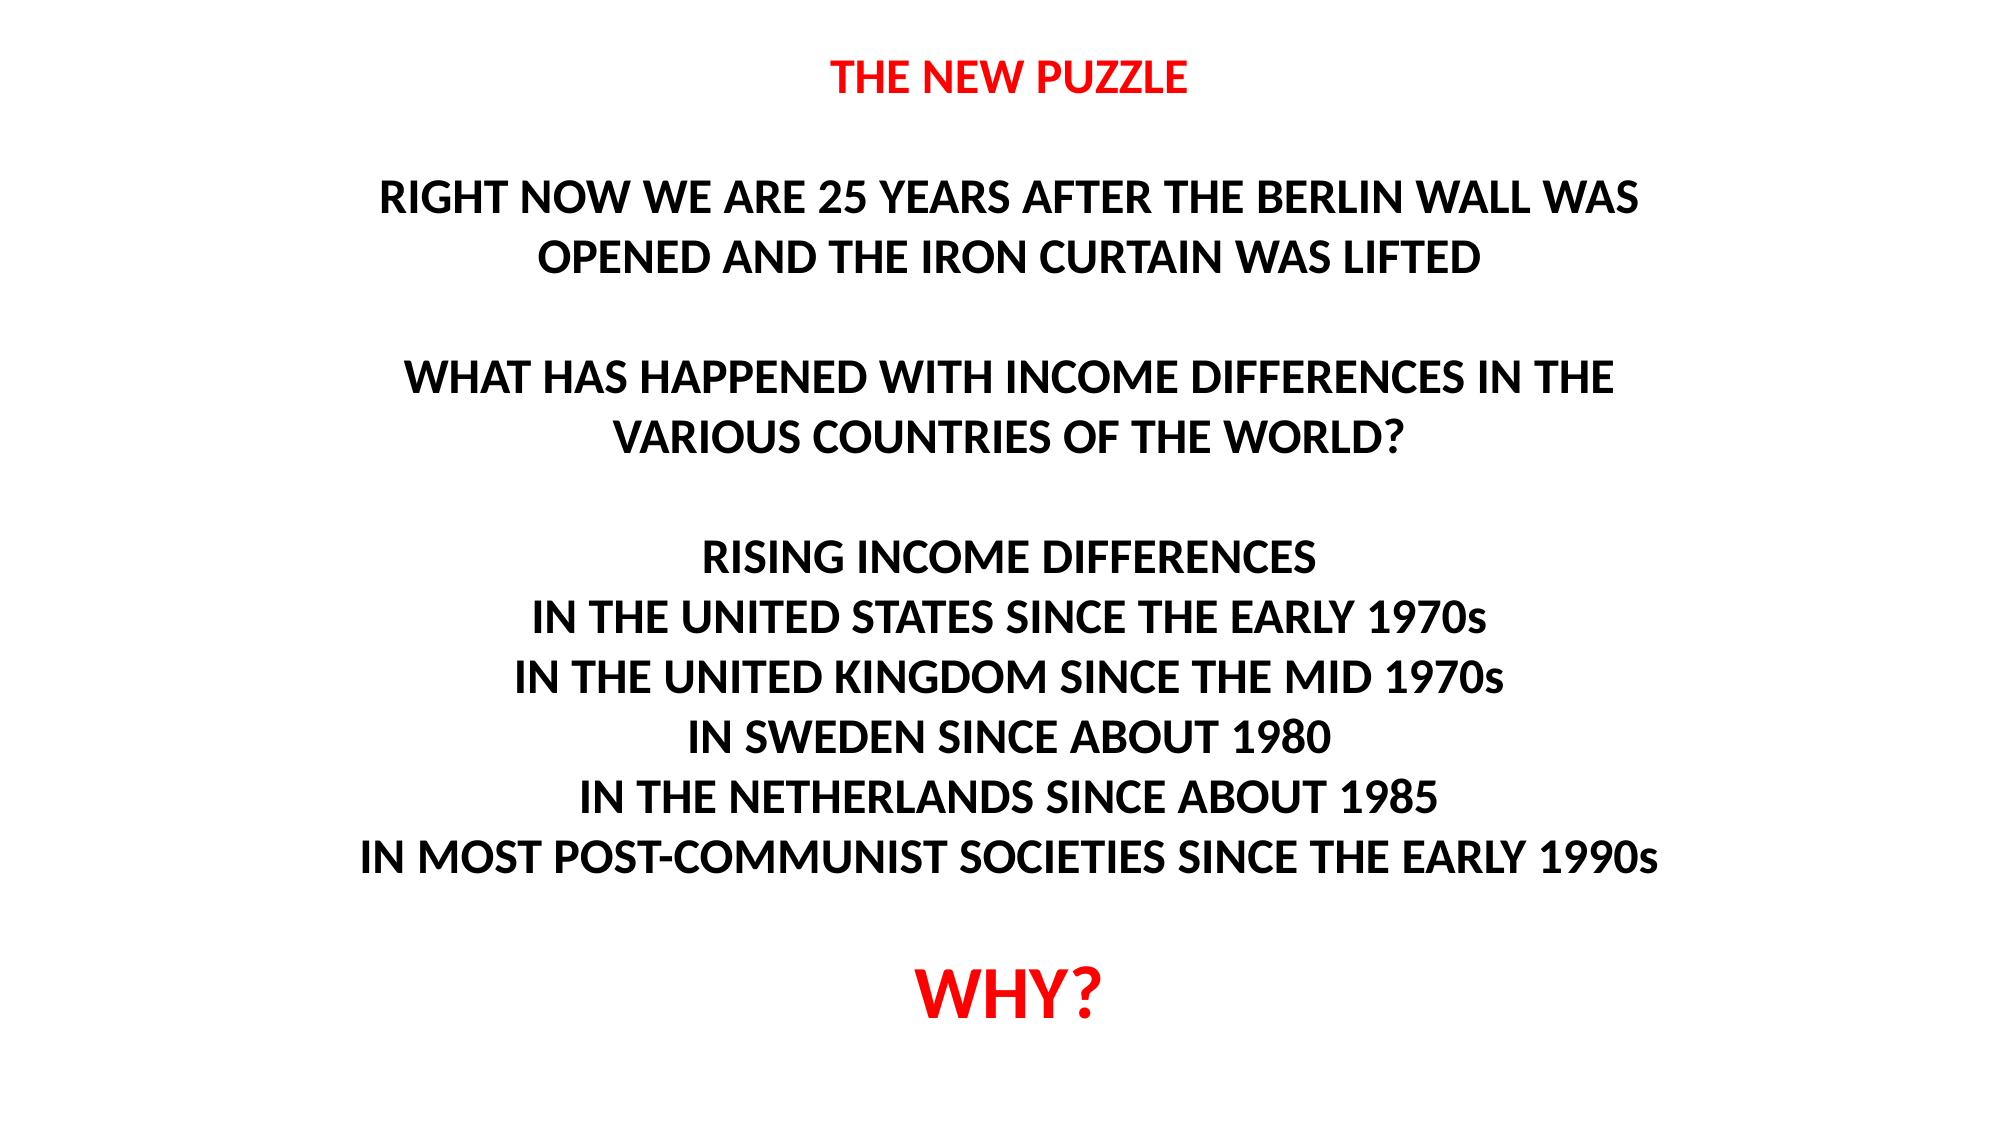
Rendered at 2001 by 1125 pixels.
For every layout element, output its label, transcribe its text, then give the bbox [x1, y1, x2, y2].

text_box THE NEW PUZZLE RIGHT NOW WE ARE 25 YEARS AFTER THE BERLIN WALL WAS OPENED AND THE IRON CURTAIN WAS LIFTED WHAT HAS HAPPENED WITH INCOME DIFFERENCES IN THE VARIOUS COUNTRIES OF THE WORLD? RISING INCOME DIFFERENCES IN THE UNITED STATES SINCE THE EARLY 1970s IN THE UNITED KINGDOM SINCE THE MID 1970s IN SWEDEN SINCE ABOUT 1980 IN THE NETHERLANDS SINCE ABOUT 1985 IN MOST POST-COMMUNIST SOCIETIES SINCE THE EARLY 1990s WHY? [326, 36, 1692, 1051]
